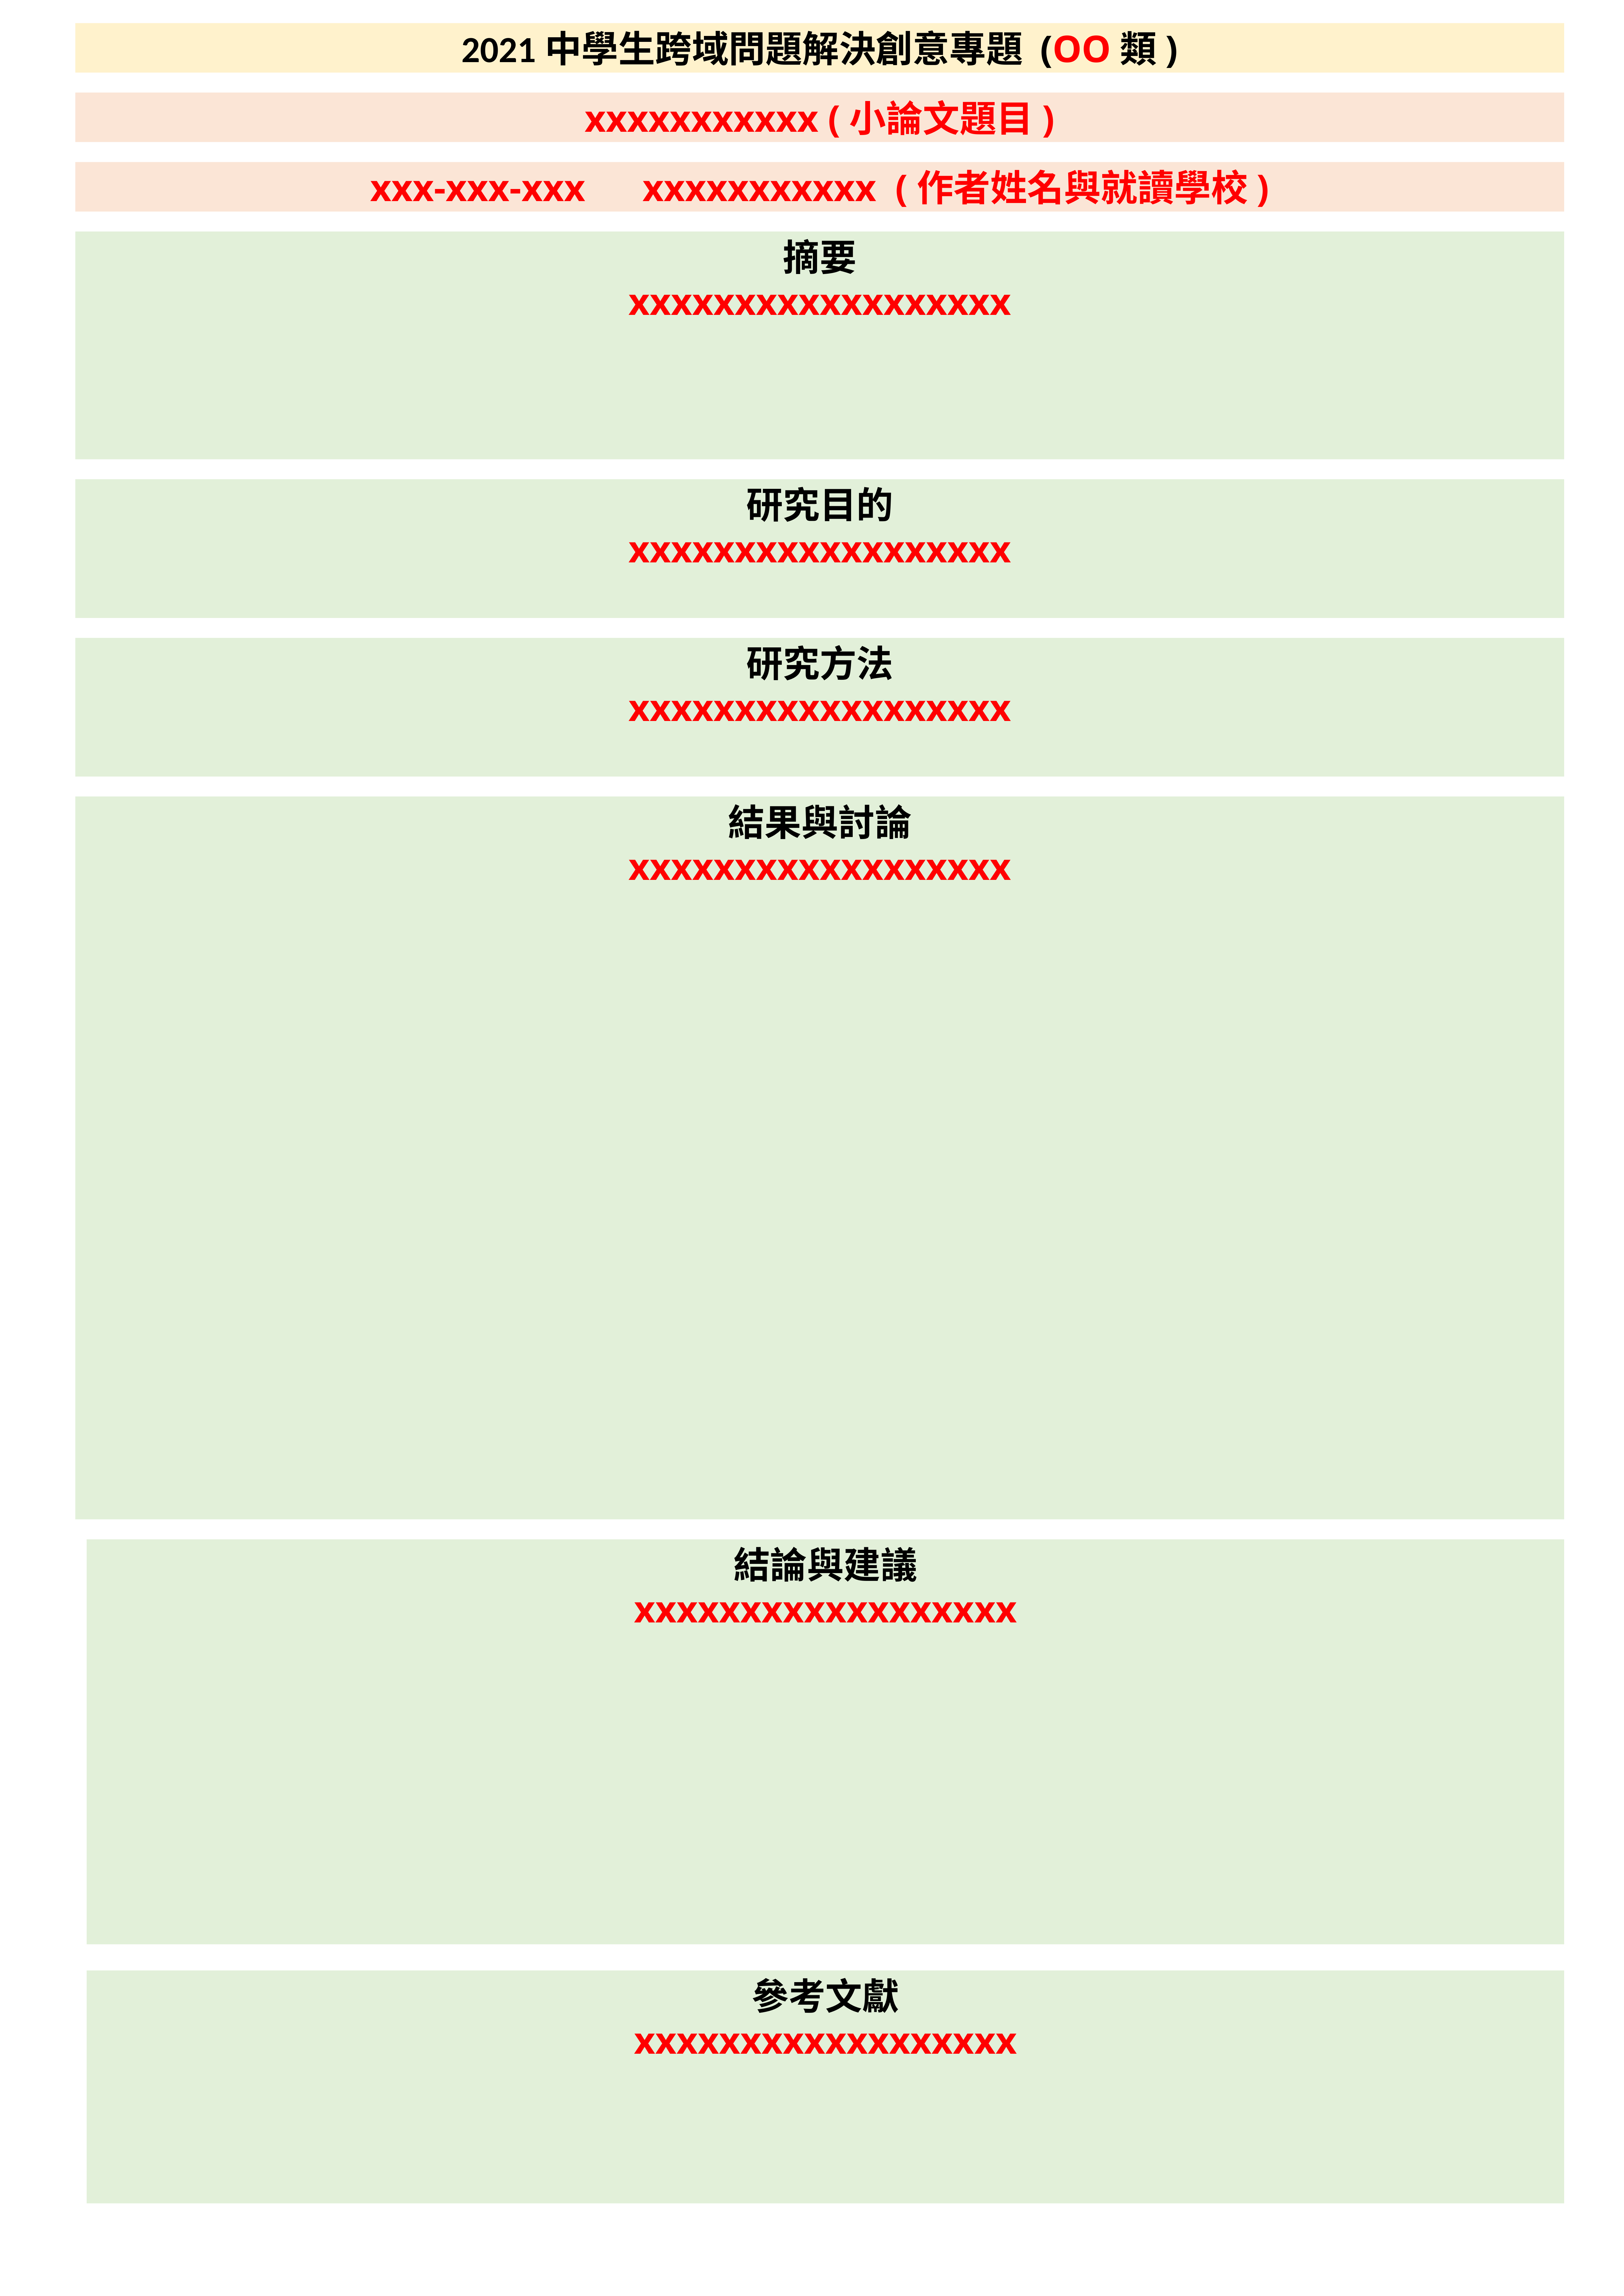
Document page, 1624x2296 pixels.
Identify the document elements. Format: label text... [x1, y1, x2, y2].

text_box 2021中學生跨域問題解決創意專題 (OO類) [75, 23, 1564, 73]
text_box 研究方法 xxxxxxxxxxxxxxxxxx [75, 638, 1564, 777]
text_box 結果與討論 xxxxxxxxxxxxxxxxxx [75, 796, 1564, 1519]
text_box 結論與建議 xxxxxxxxxxxxxxxxxx [87, 1539, 1564, 1945]
text_box xxxxxxxxxxx (小論文題目) [75, 93, 1564, 142]
text_box 研究目的 xxxxxxxxxxxxxxxxxx [75, 479, 1564, 618]
text_box xxx-xxx-xxx xxxxxxxxxxx (作者姓名與就讀學校) [75, 162, 1564, 212]
text_box 摘要 xxxxxxxxxxxxxxxxxx [75, 231, 1564, 459]
text_box 參考文獻 xxxxxxxxxxxxxxxxxx [87, 1970, 1564, 2203]
